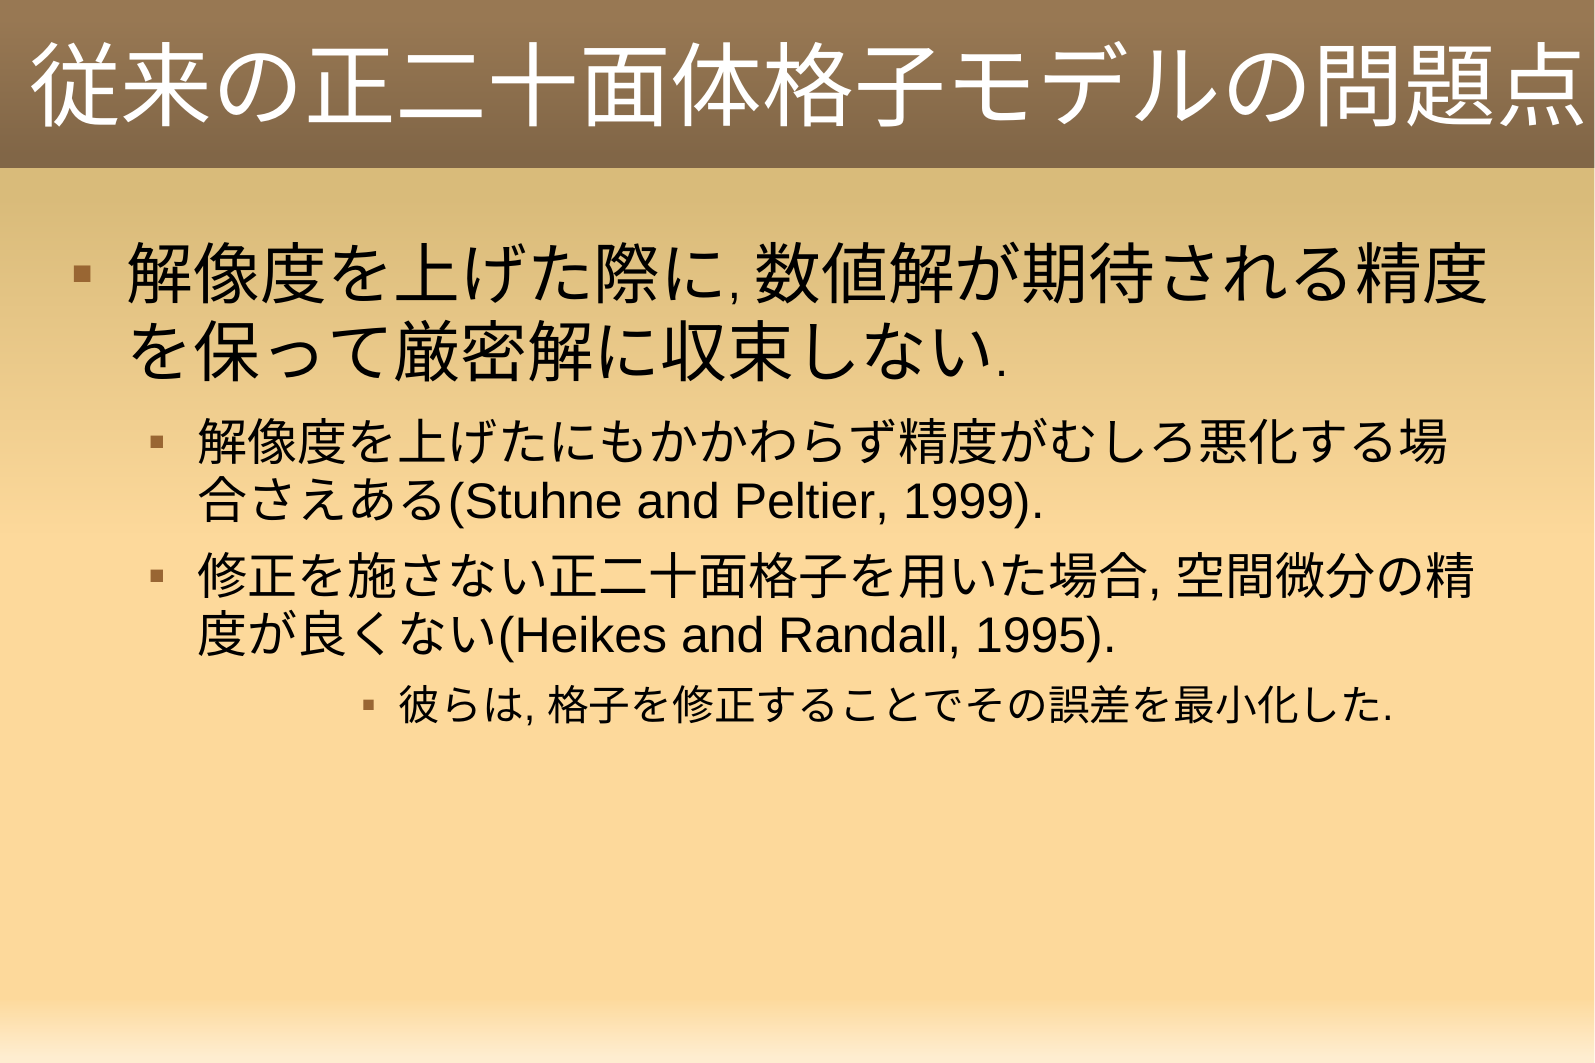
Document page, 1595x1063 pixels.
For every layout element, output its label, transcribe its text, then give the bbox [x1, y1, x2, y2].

list 解像度を上げた際に, 数値解が期待される精度を保って厳密解に収束しない. 解像度を上げたにもかかわらず精度がむしろ悪化する場合さえある(Stuhne and Peltier, 1999). 修正を施さない正二十面格子を用いた場合, 空間微分の精度が良くない(Heikes and Randall, 1995). 彼らは, 格子を修正することでその誤差を最小化した. [56, 236, 1492, 939]
picture [0, 0, 1595, 1063]
title 従来の正二十面体格子モデルの問題点 [17, 0, 1595, 177]
